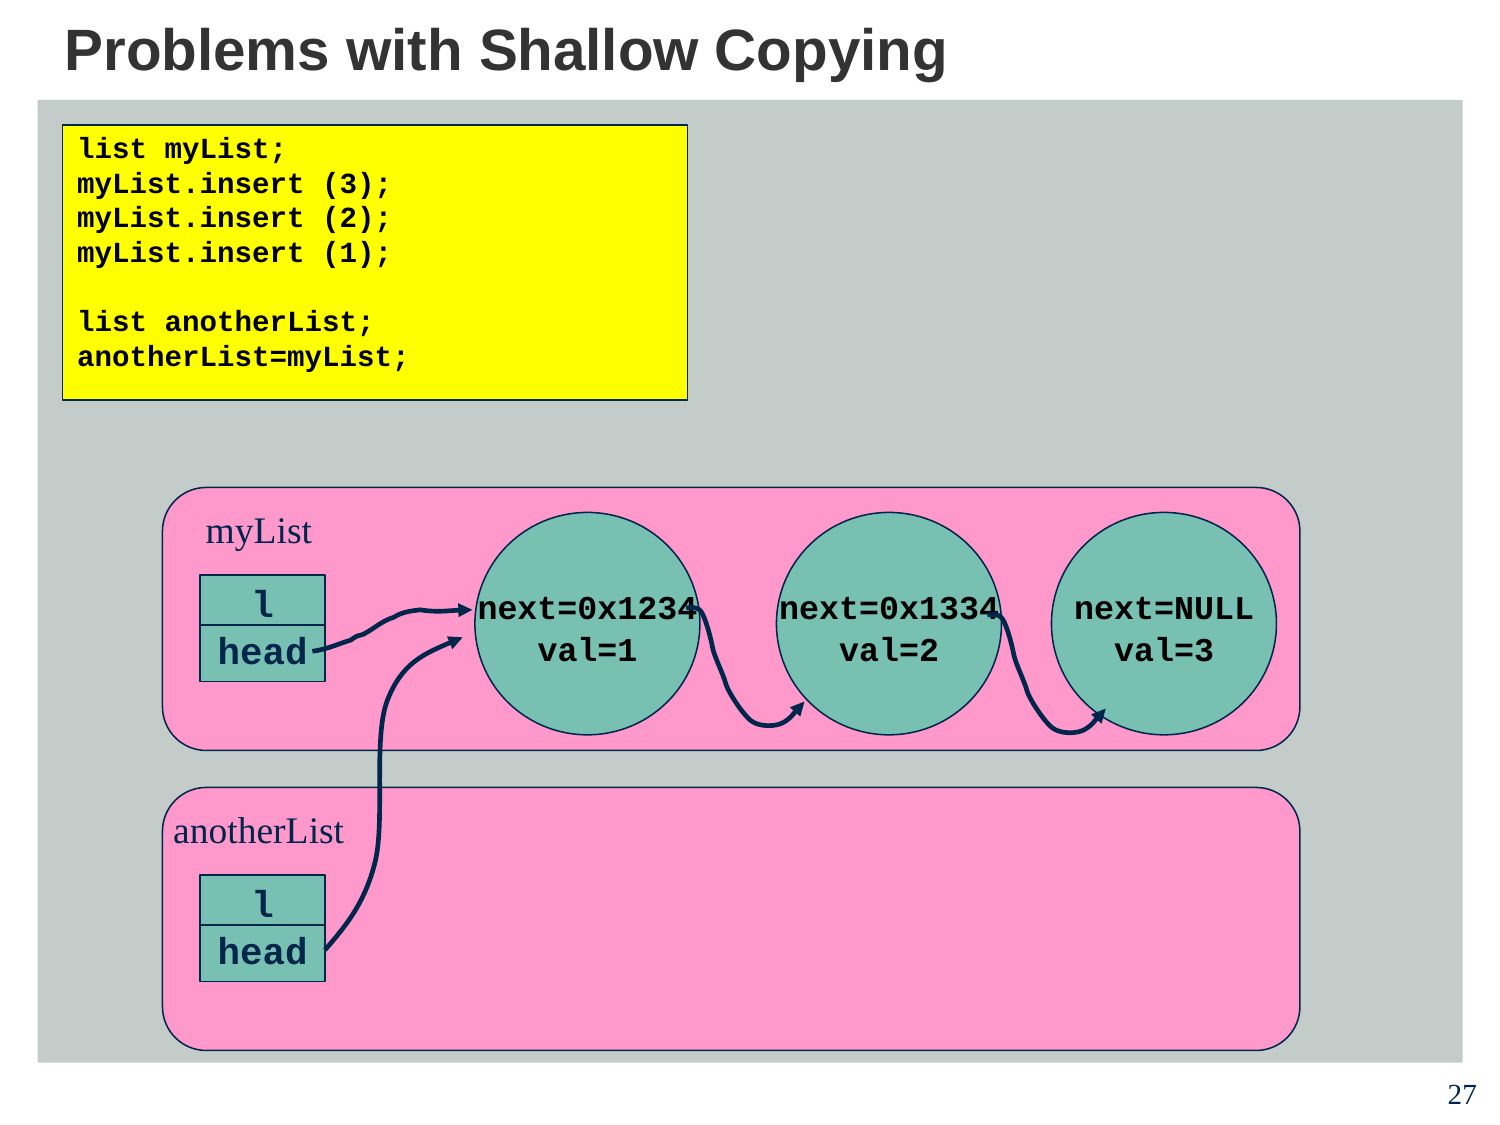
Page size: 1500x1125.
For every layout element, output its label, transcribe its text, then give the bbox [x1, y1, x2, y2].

text_box l head [200, 926, 325, 982]
text_box anotherList [158, 799, 360, 861]
text_box l head [200, 574, 325, 624]
text_box next=NULL val=3 [1056, 579, 1273, 685]
text_box next=0x1334 val=2 [774, 579, 1004, 685]
text_box next=0x1234 val=1 [473, 579, 702, 685]
text_box [162, 787, 1300, 1051]
title Problems with Shallow Copying [49, 0, 1450, 91]
text_box [162, 487, 1300, 751]
text_box l head [200, 626, 325, 682]
list [37, 99, 1463, 1063]
text_box l head [200, 874, 325, 924]
text_box myList [190, 499, 328, 561]
text_box list myList; myList.insert (3); myList.insert (2); myList.insert (1); list anotherList; anotherList=myList; [62, 124, 688, 420]
